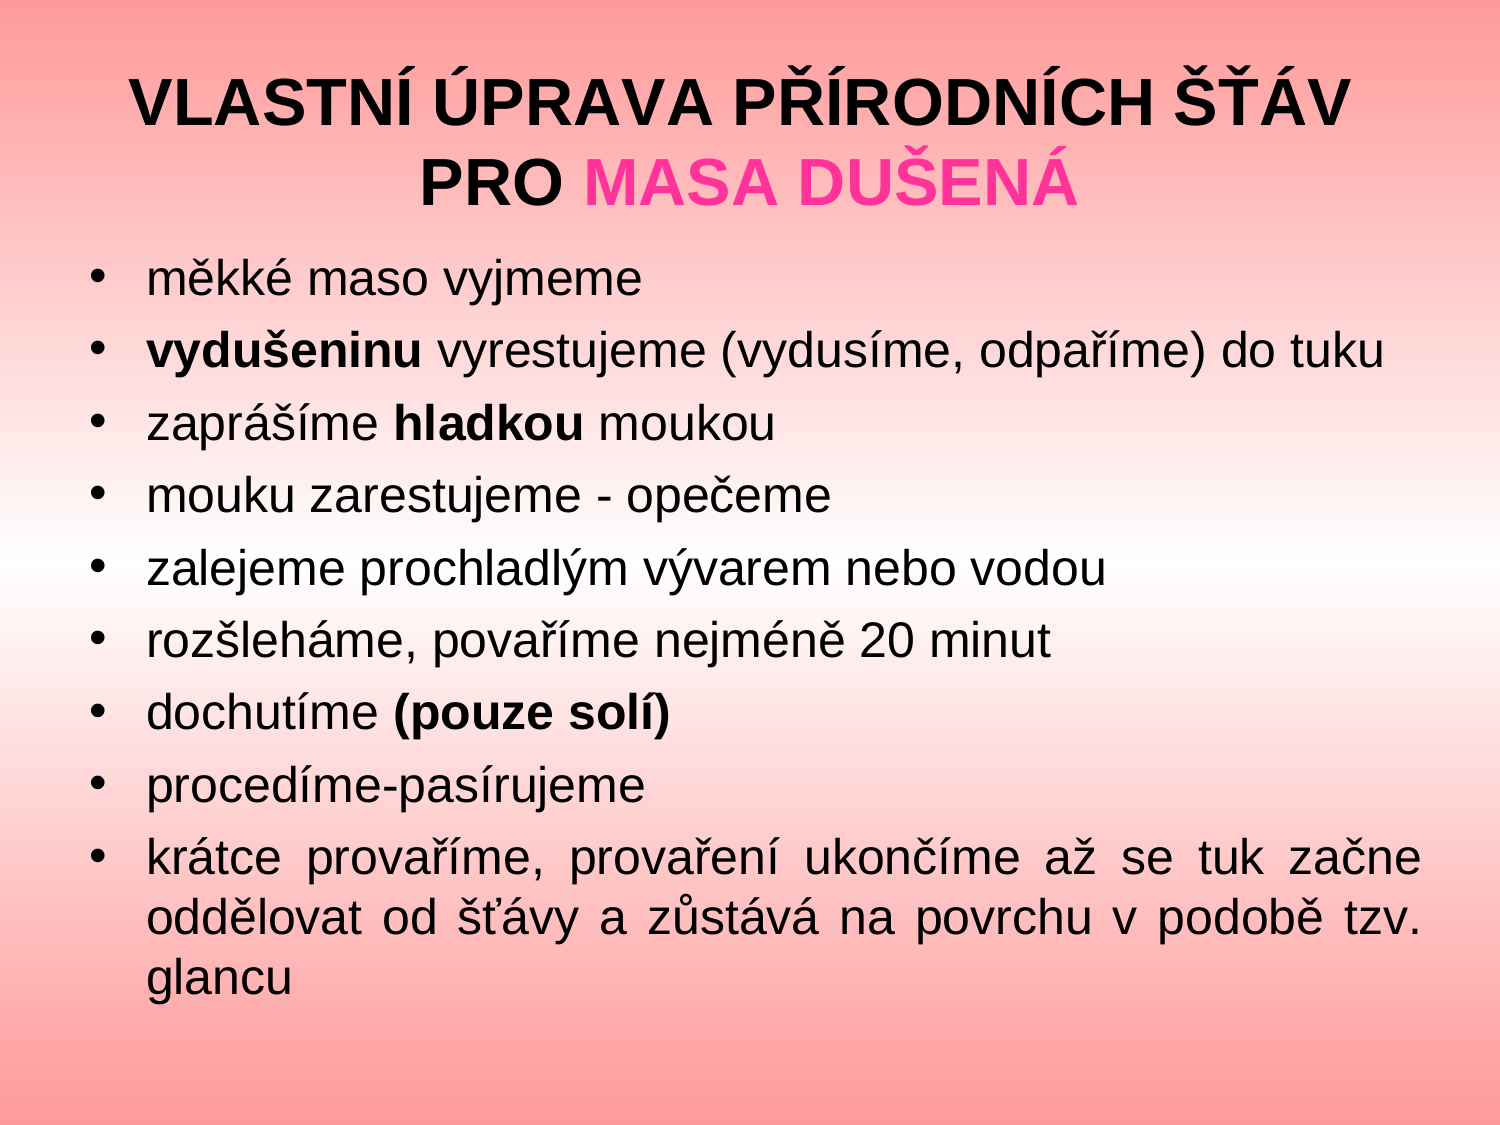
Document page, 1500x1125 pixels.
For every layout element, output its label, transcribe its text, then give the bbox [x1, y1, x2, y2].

list měkké maso vyjmeme vydušeninu vyrestujeme (vydusíme, odpaříme) do tuku zaprášíme hladkou moukou mouku zarestujeme - opečeme zalejeme prochladlým vývarem nebo vodou rozšleháme, povaříme nejméně 20 minut dochutíme (pouze solí) procedíme-pasírujeme krátce provaříme, provaření ukončíme až se tuk začne oddělovat od šťávy a zůstává na povrchu v podobě tzv. glancu [75, 237, 1438, 1101]
title VLASTNÍ ÚPRAVA PŘÍRODNÍCH ŠŤÁV PRO MASA DUŠENÁ [75, 45, 1426, 233]
